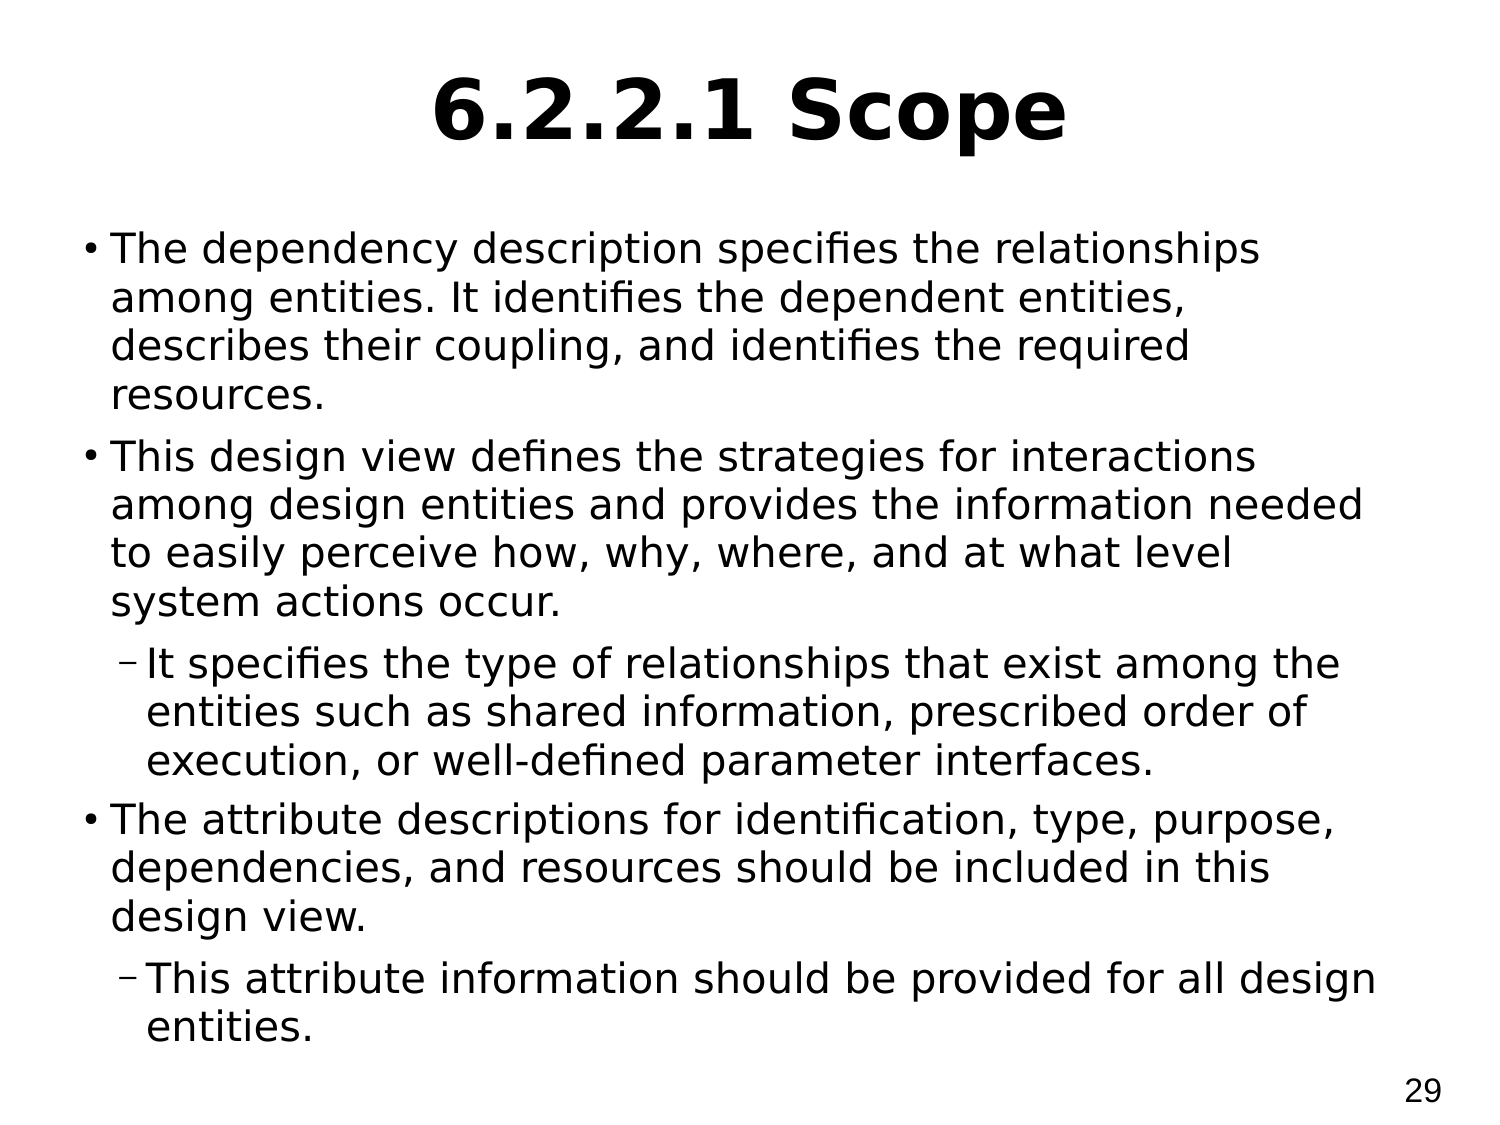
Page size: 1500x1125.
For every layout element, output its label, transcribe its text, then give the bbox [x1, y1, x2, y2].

title 6.2.2.1 Scope [75, 44, 1425, 177]
list The dependency description specifies the relationships among entities. It identifies the dependent entities, describes their coupling, and identifies the required resources. This design view defines the strategies for interactions among design entities and provides the information needed to easily perceive how, why, where, and at what level system actions occur. It specifies the type of relationships that exist among the entities such as shared information, prescribed order of execution, or well-defined parameter interfaces. The attribute descriptions for identification, type, purpose, dependencies, and resources should be included in this design view. This attribute information should be provided for all design entities. [75, 224, 1395, 1075]
